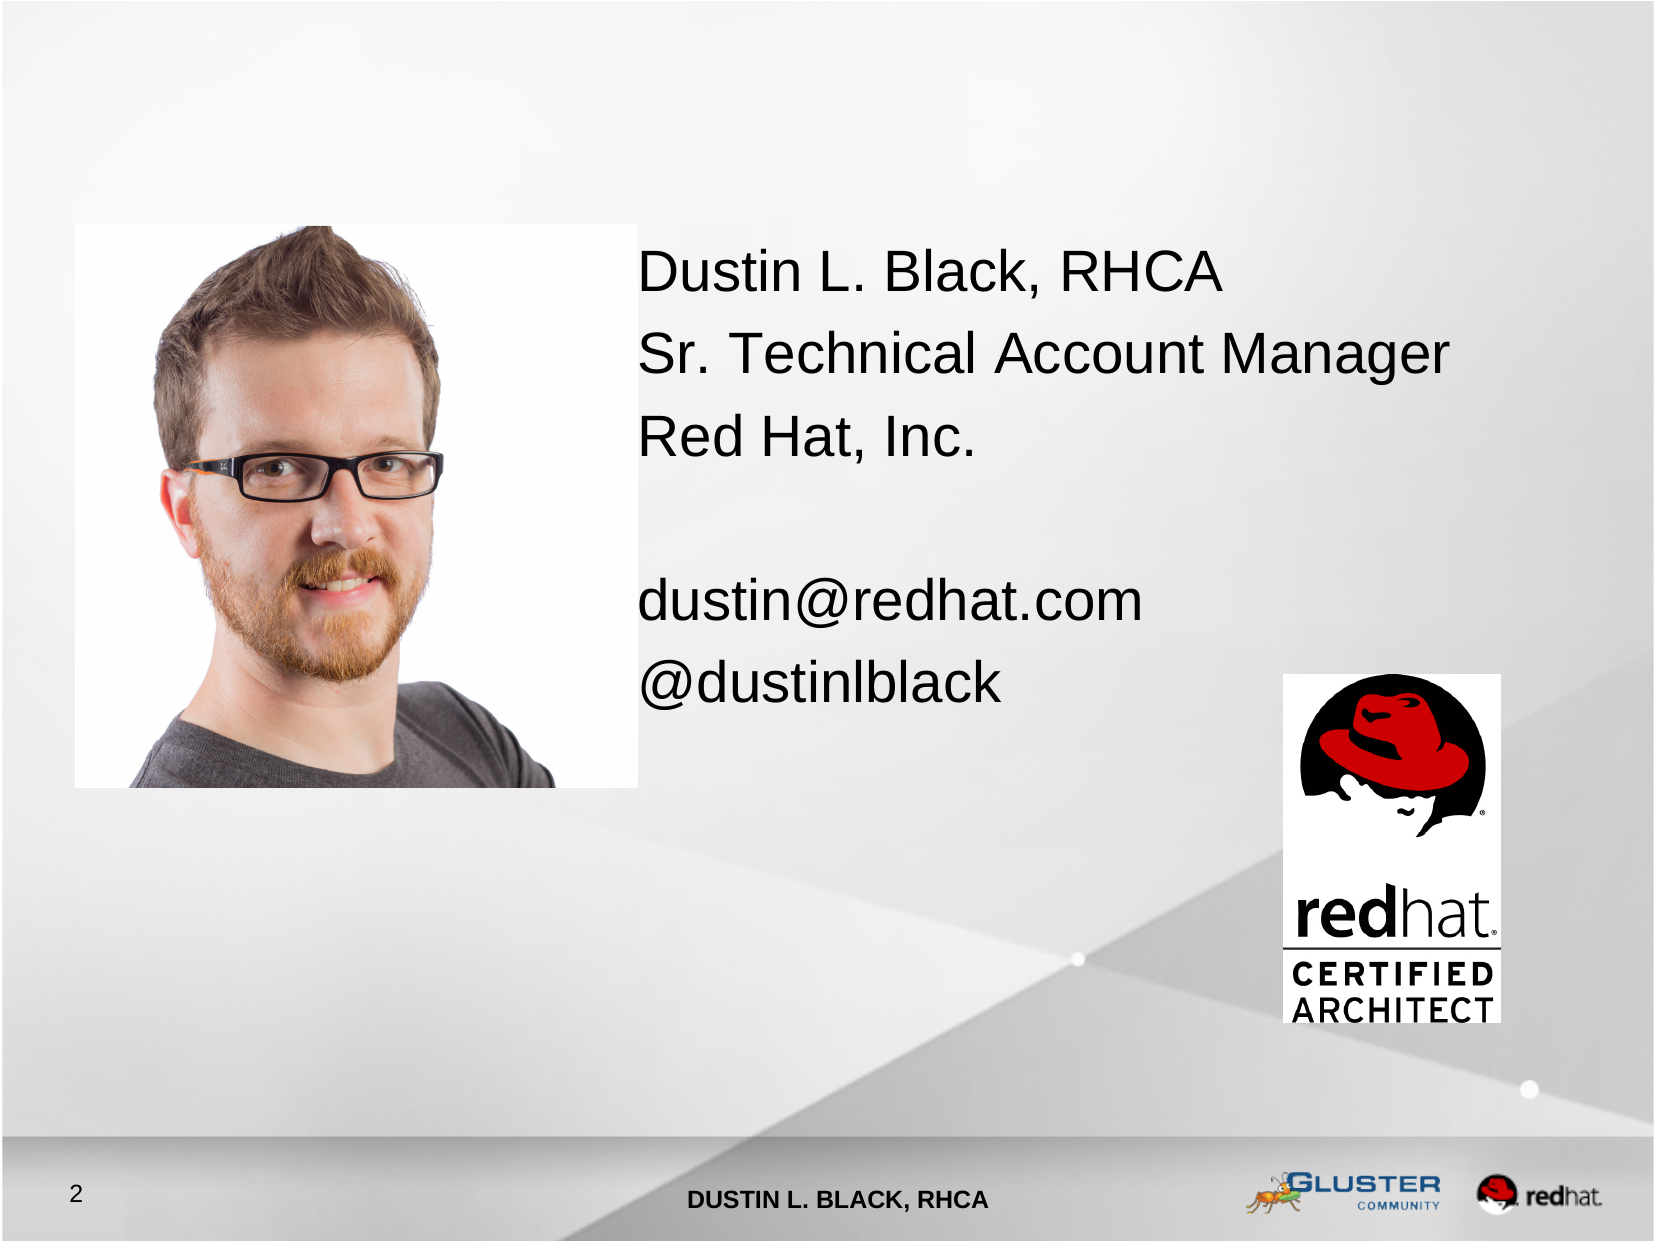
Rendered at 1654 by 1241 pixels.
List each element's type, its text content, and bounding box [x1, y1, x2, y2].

list Dustin L. Black, RHCA Sr. Technical Account Manager Red Hat, Inc. dustin@redhat.com @dustinlblack [637, 237, 1571, 1032]
picture [2, 1, 1654, 1241]
